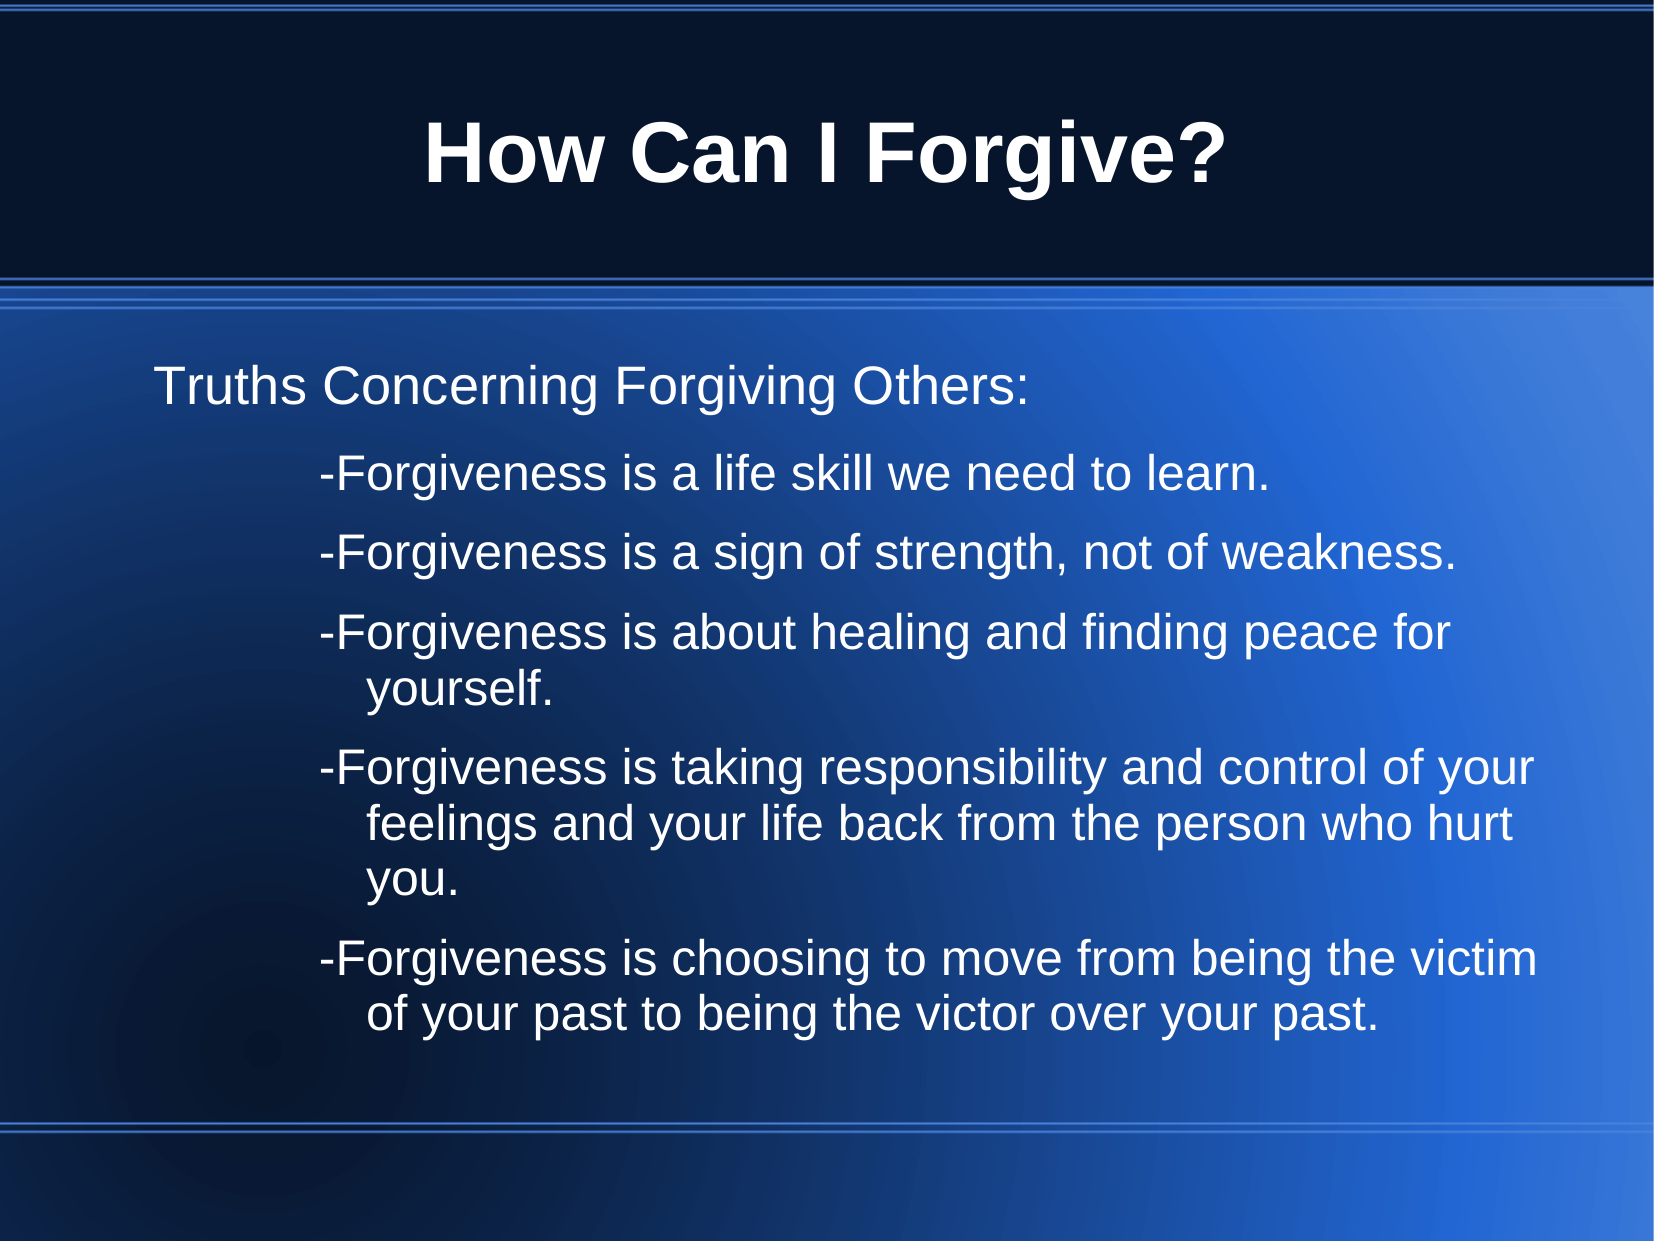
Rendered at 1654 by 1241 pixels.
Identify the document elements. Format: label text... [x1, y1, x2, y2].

picture [0, 0, 1654, 1241]
list Truths Concerning Forgiving Others: -Forgiveness is a life skill we need to learn. -Forgiveness is a sign of strength, not of weakness. -Forgiveness is about healing and finding peace for yourself. -Forgiveness is taking responsibility and control of your feelings and your life back from the person who hurt you. -Forgiveness is choosing to move from being the victim of your past to being the victor over your past. [82, 355, 1571, 1201]
title How Can I Forgive? [82, 49, 1571, 257]
